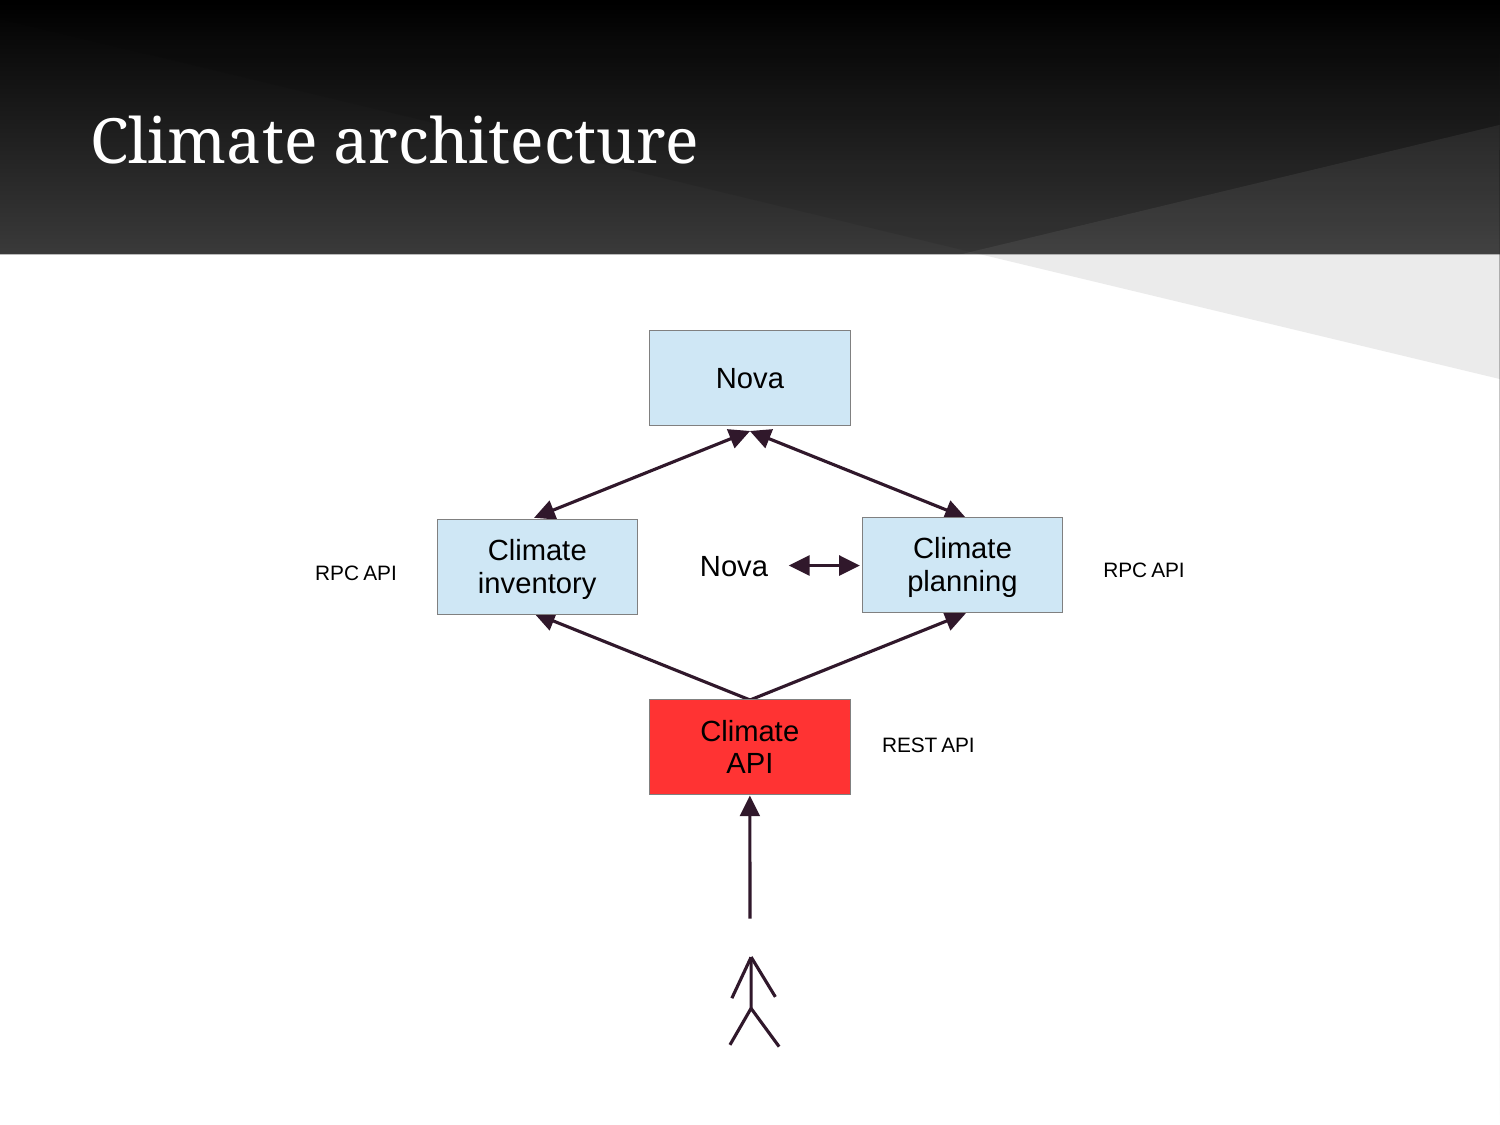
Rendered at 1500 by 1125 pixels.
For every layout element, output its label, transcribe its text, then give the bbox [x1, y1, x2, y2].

text_box Climate API [649, 699, 851, 795]
text_box Nova [685, 542, 784, 591]
text_box Climate planning [862, 517, 1063, 613]
text_box REST API [857, 716, 999, 758]
text_box Nova [649, 330, 851, 426]
title Climate architecture [75, 45, 1425, 233]
text_box RPC API [285, 545, 427, 586]
text_box RPC API [1073, 541, 1215, 583]
text_box Climate inventory [437, 519, 638, 615]
